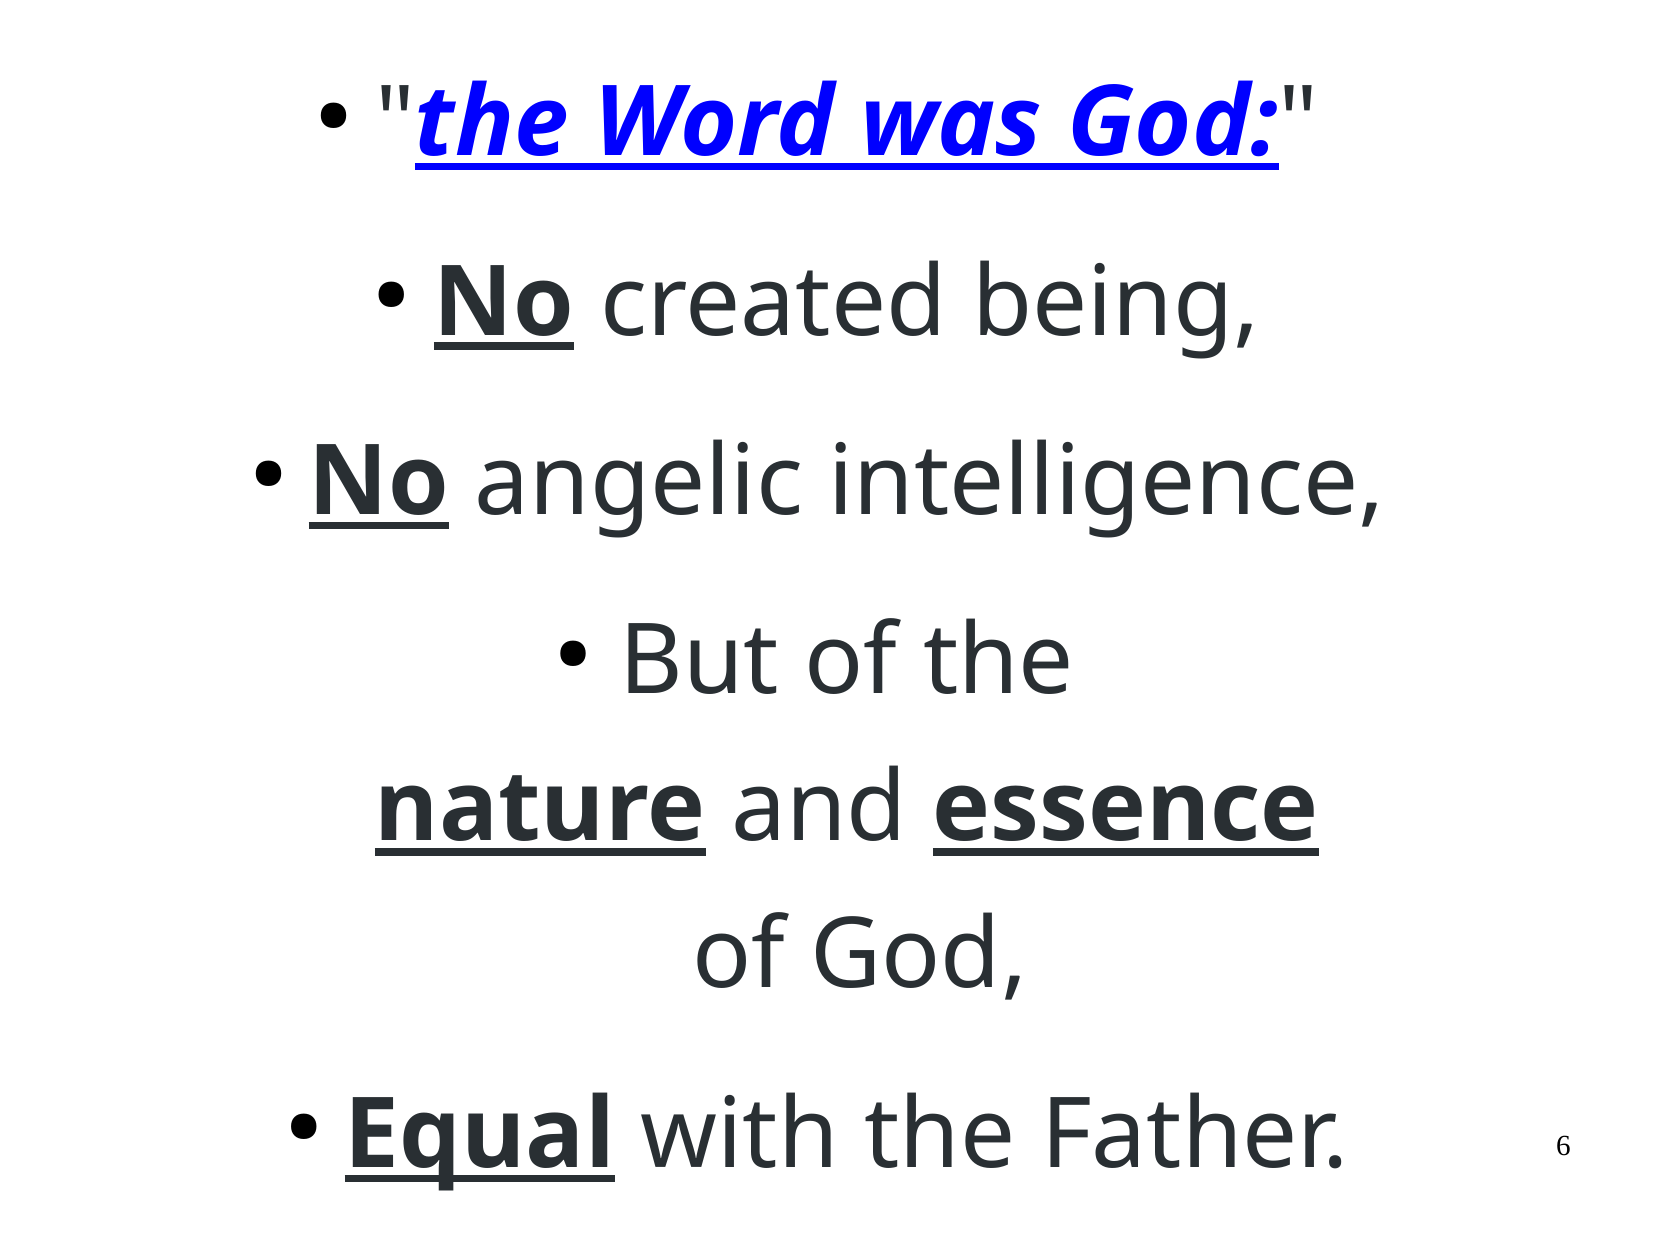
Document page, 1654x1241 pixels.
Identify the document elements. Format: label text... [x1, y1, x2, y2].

list "the Word was God:" No created being, No angelic intelligence, But of the nature and essence of God, Equal with the Father. [37, 37, 1613, 1201]
